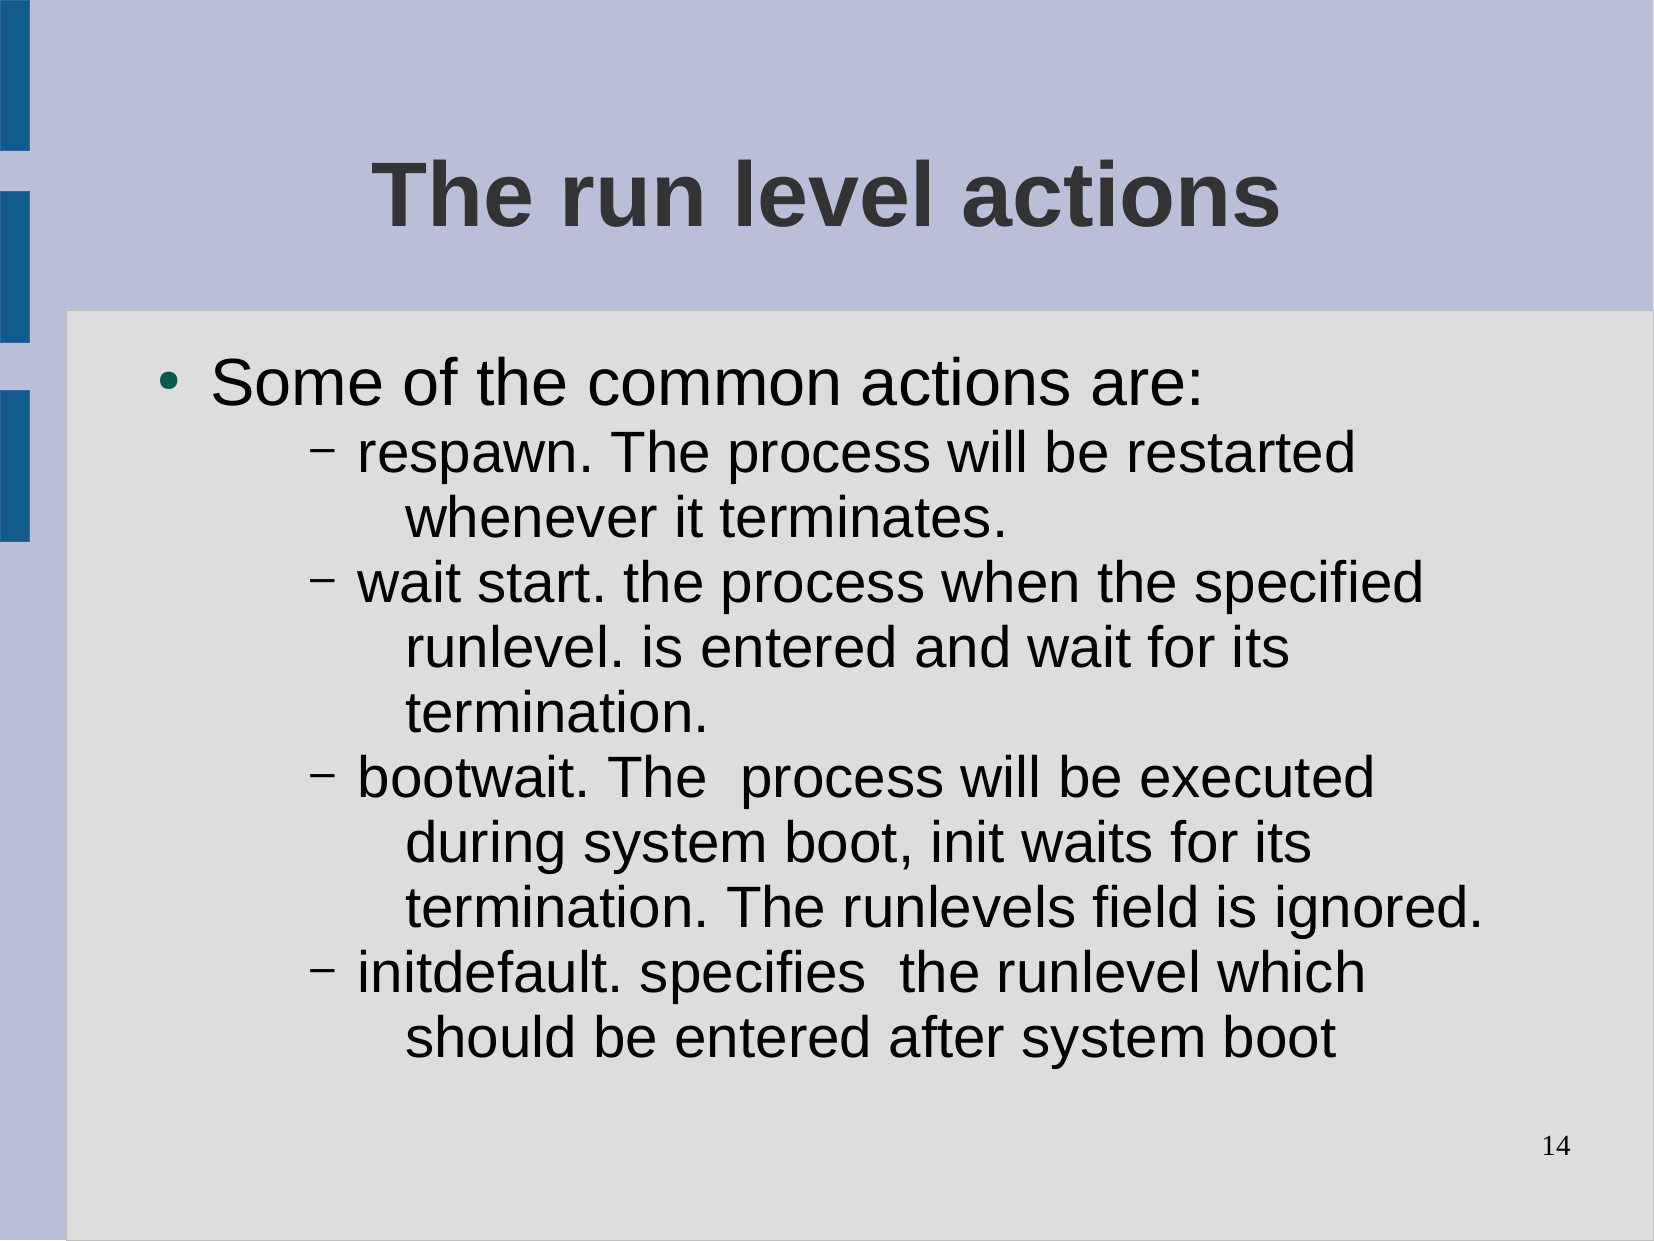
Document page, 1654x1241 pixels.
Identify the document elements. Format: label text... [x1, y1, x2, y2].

title The run level actions [121, 91, 1534, 299]
list Some of the common actions are: respawn. The process will be restarted whenever it terminates. wait start. the process when the specified runlevel. is entered and wait for its termination. bootwait. The process will be executed during system boot, init waits for its termination. The runlevels field is ignored. initdefault. specifies the runlevel which should be entered after system boot [121, 344, 1534, 1127]
